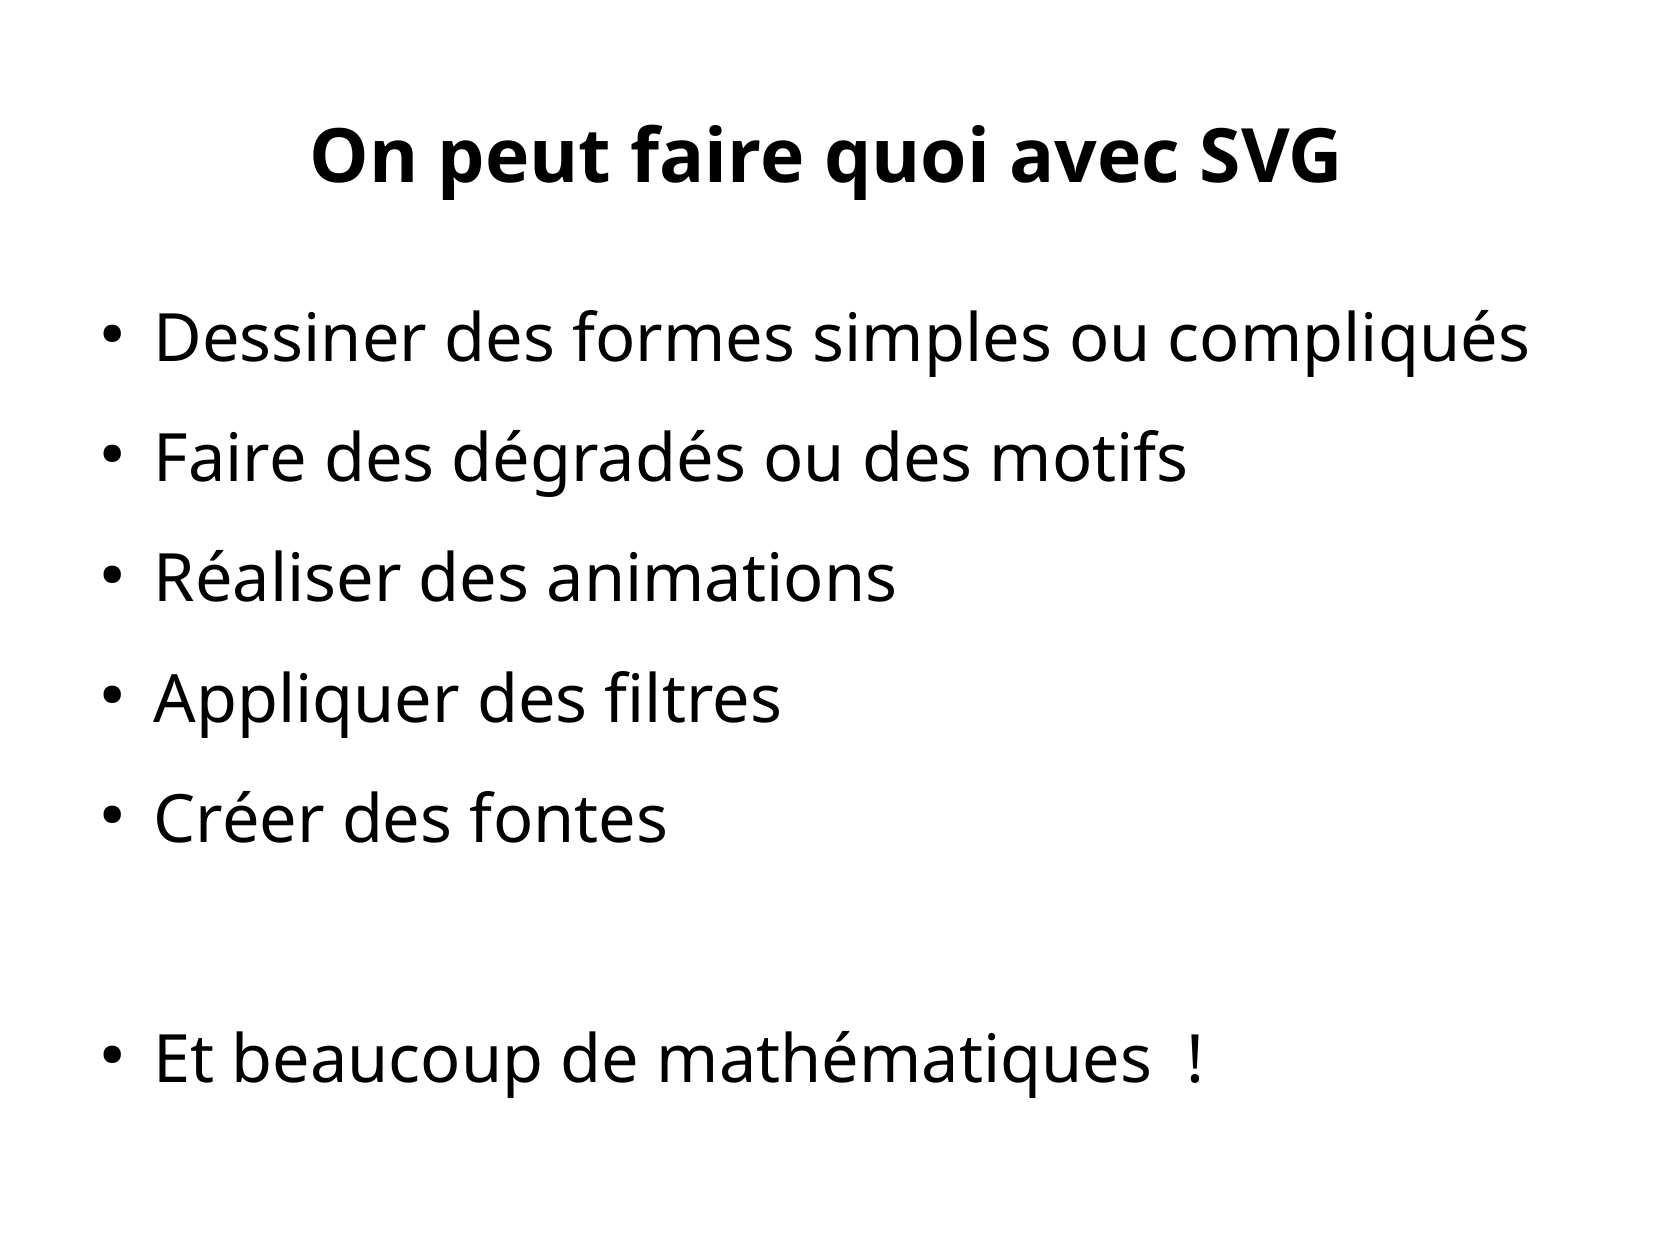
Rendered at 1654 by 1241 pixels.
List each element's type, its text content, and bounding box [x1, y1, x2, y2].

title On peut faire quoi avec SVG [82, 49, 1571, 257]
list Dessiner des formes simples ou compliqués Faire des dégradés ou des motifs Réaliser des animations Appliquer des filtres Créer des fontes Et beaucoup de mathématiques ! [82, 290, 1571, 1109]
